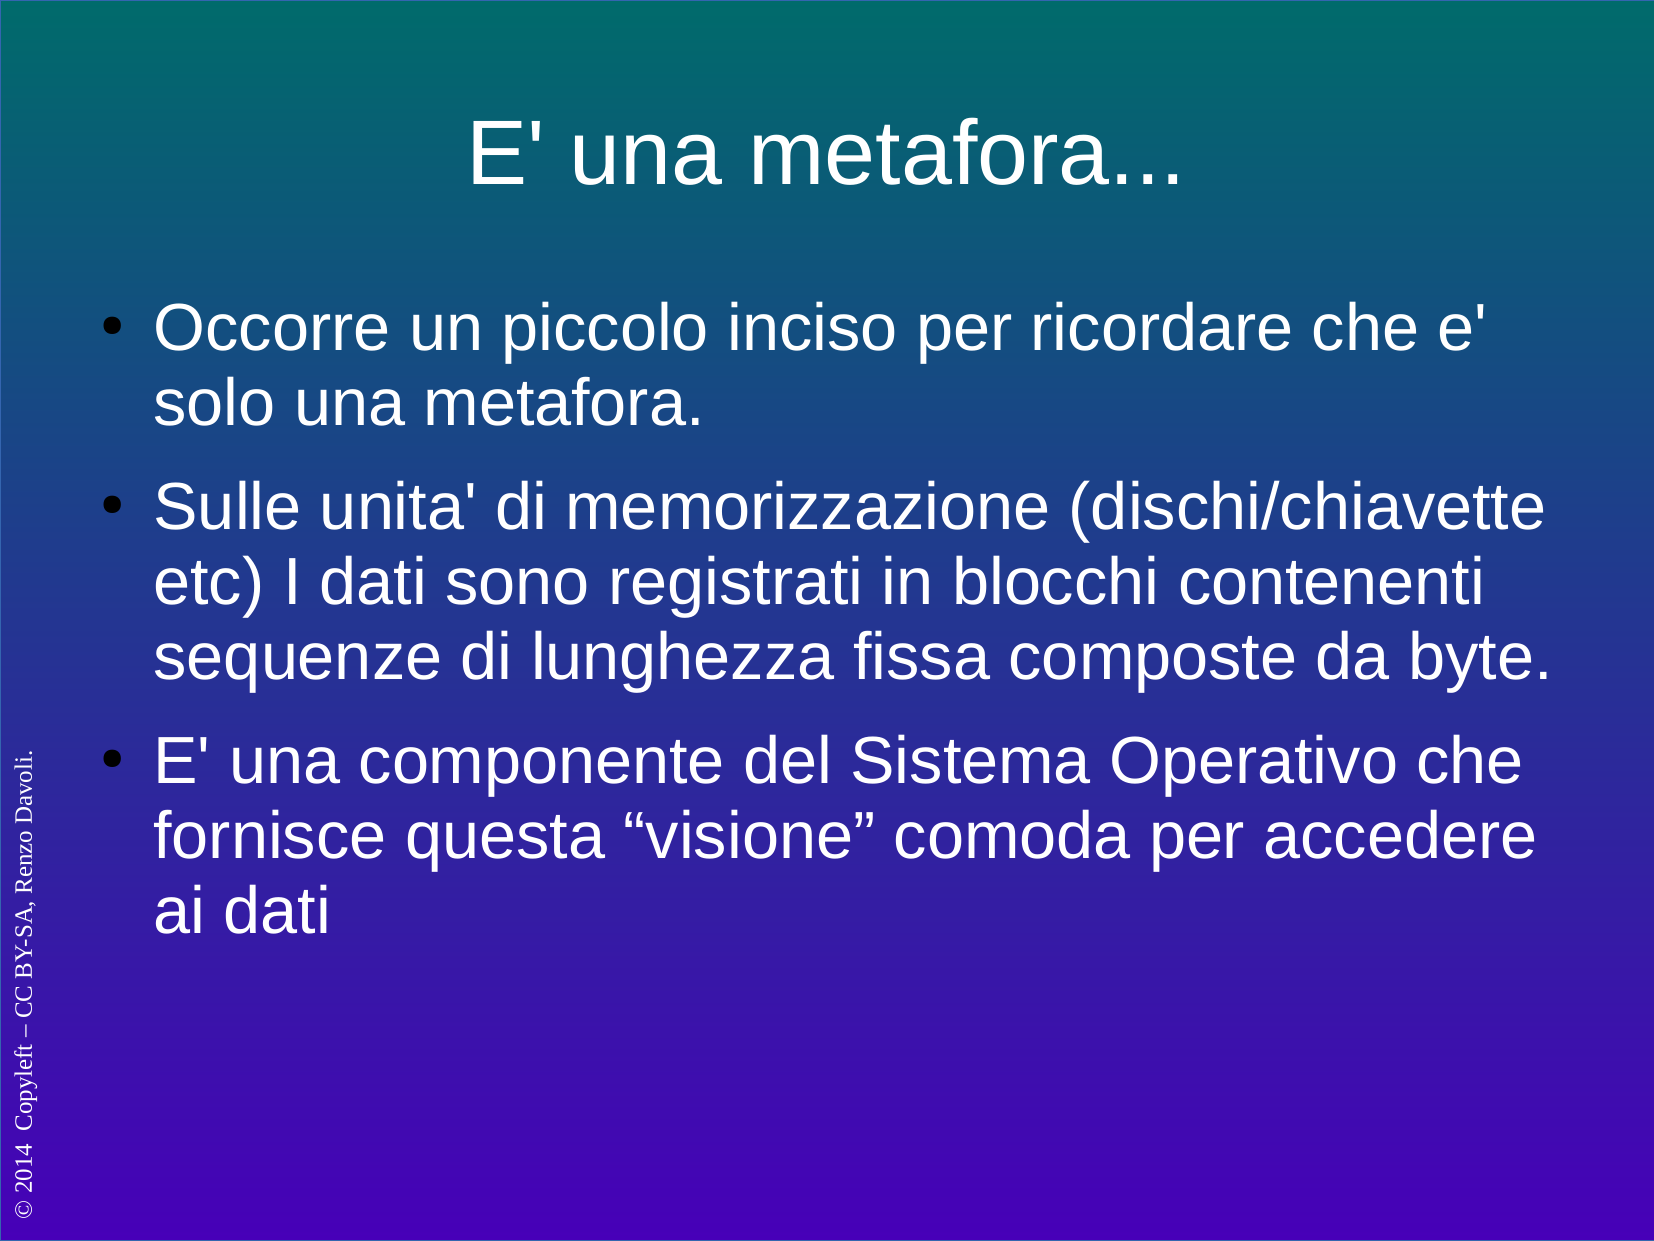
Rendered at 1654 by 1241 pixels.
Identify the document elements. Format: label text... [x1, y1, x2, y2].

list Occorre un piccolo inciso per ricordare che e' solo una metafora. Sulle unita' di memorizzazione (dischi/chiavette etc) I dati sono registrati in blocchi contenenti sequenze di lunghezza fissa composte da byte. E' una componente del Sistema Operativo che fornisce questa “visione” comoda per accedere ai dati [82, 290, 1571, 1010]
title E' una metafora... [82, 49, 1571, 257]
